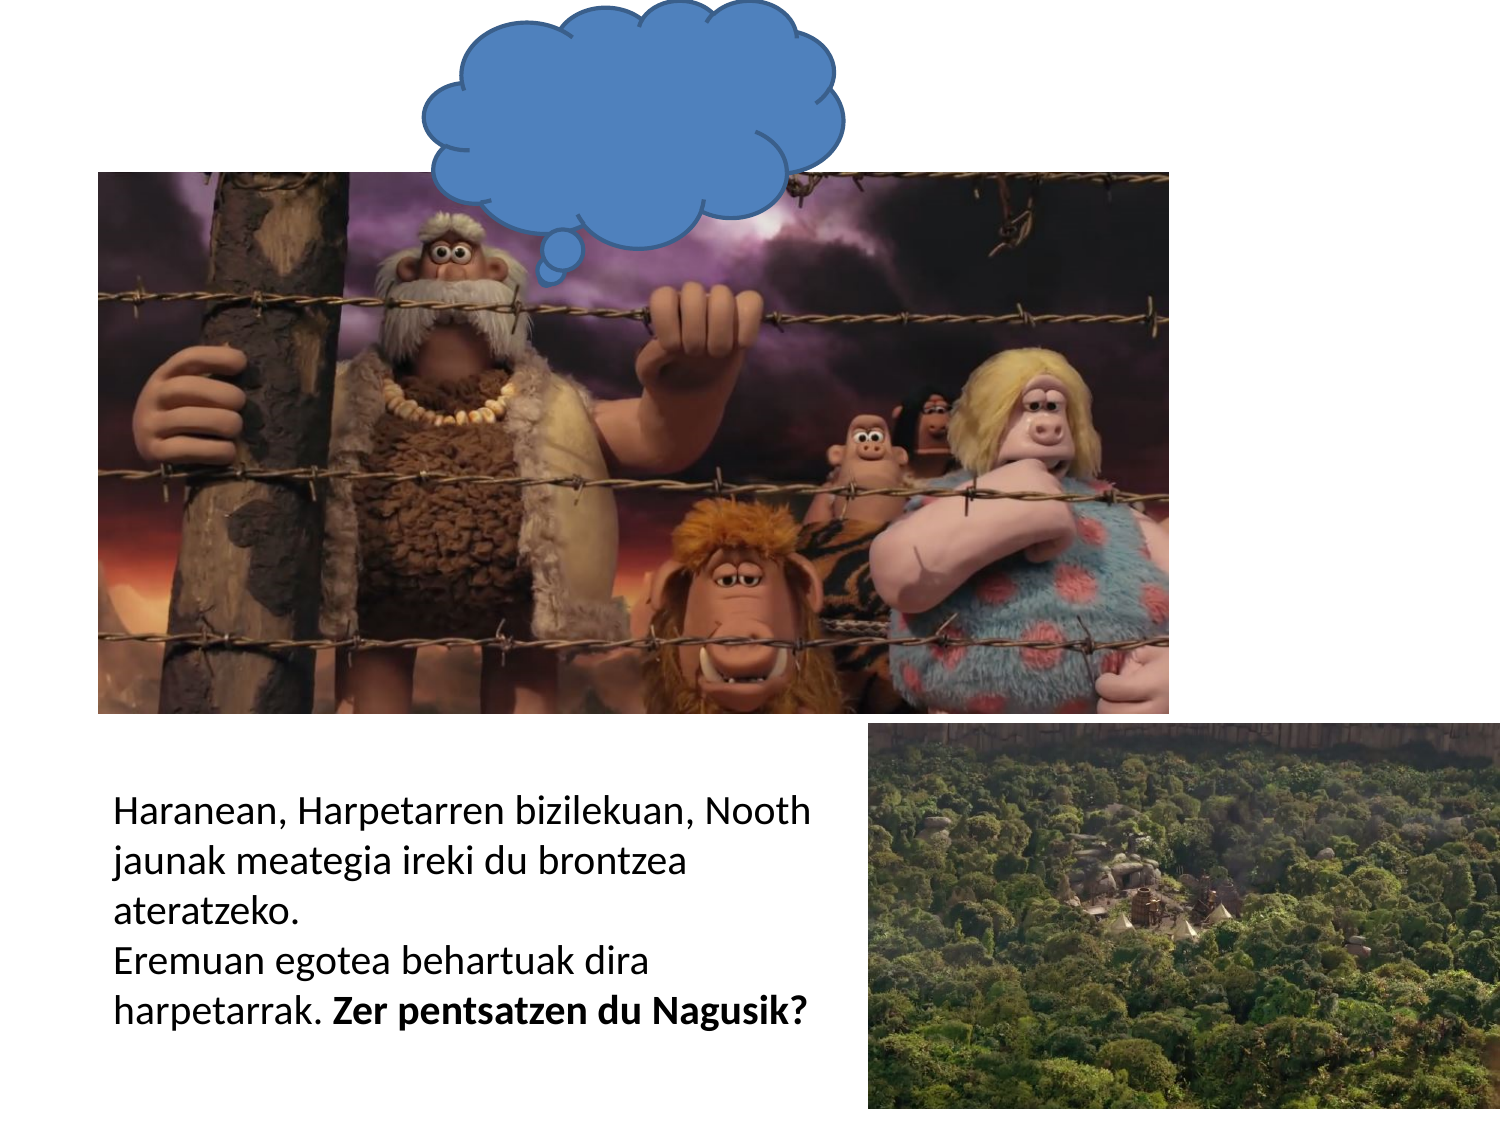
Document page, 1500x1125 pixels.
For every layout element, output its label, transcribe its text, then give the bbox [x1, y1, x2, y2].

picture [98, 172, 1169, 714]
text_box [423, 0, 844, 286]
picture [868, 723, 1500, 1109]
text_box Haranean, Harpetarren bizilekuan, Nooth jaunak meategia ireki du brontzea ateratzeko. Eremuan egotea behartuak dira harpetarrak. Zer pentsatzen du Nagusik? [98, 775, 844, 1041]
